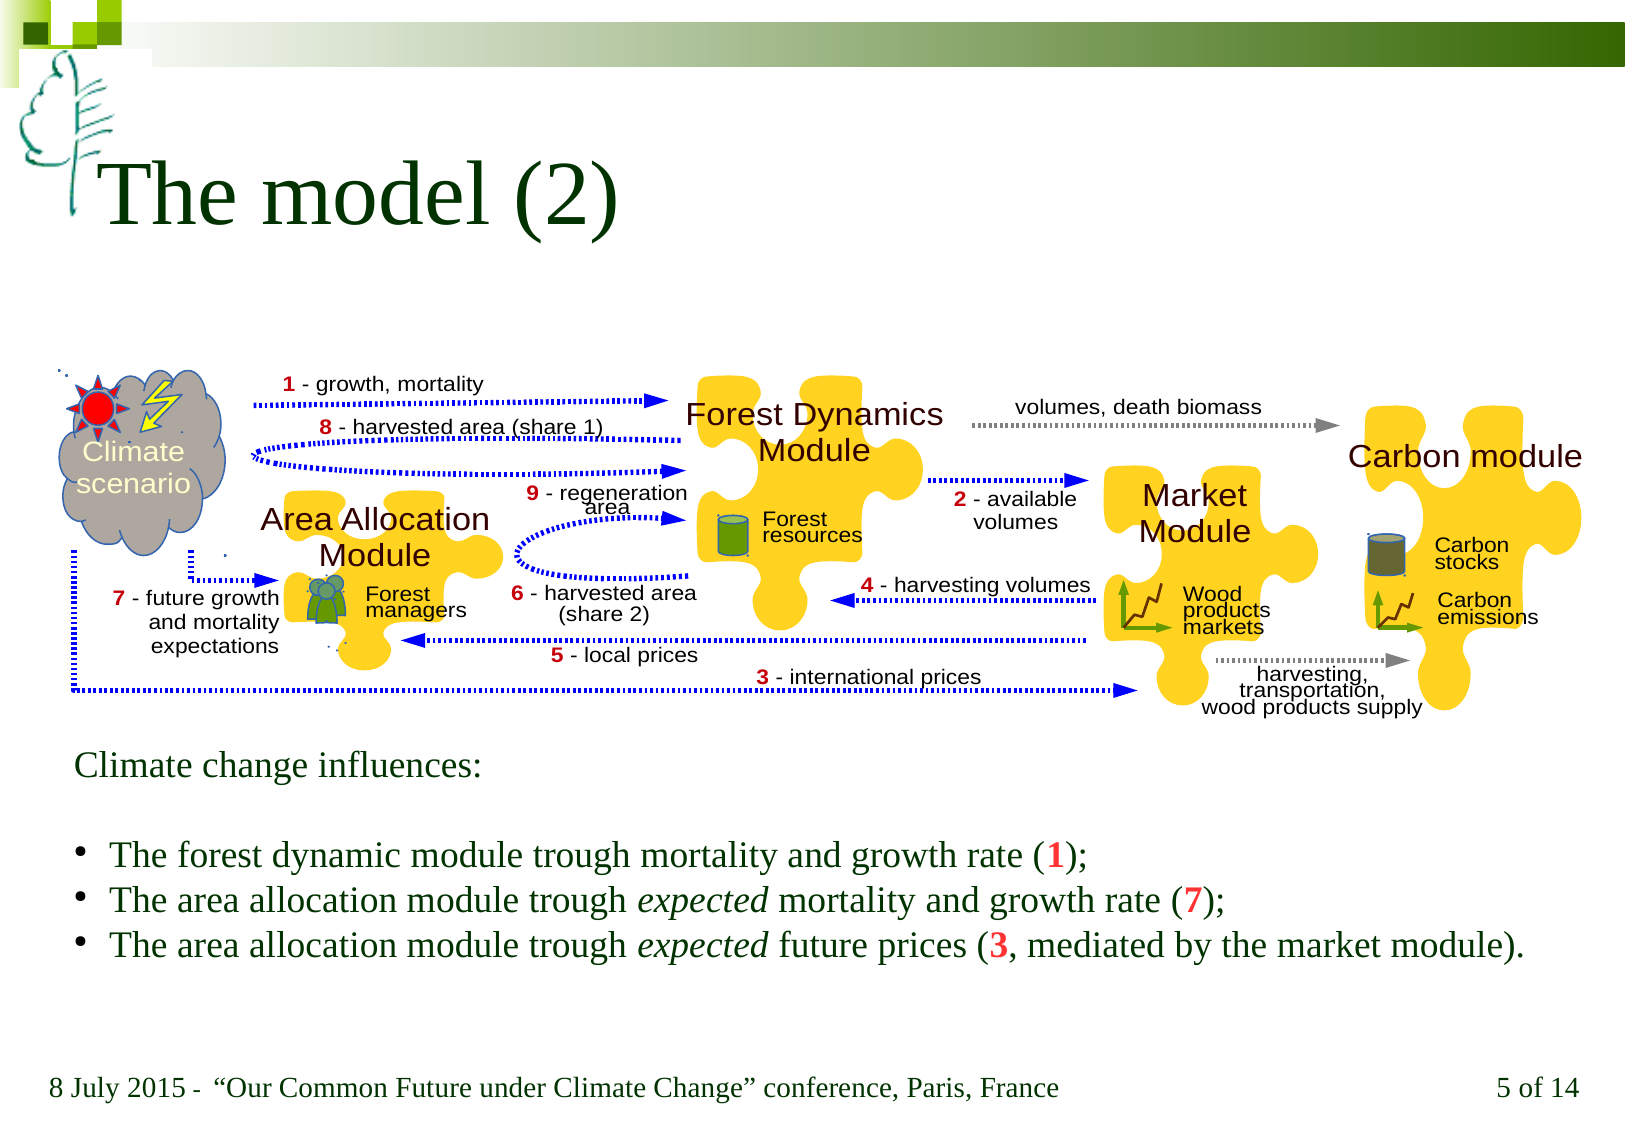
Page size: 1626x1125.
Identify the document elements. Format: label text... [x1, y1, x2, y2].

picture [19, 49, 152, 220]
picture [0, 259, 1595, 1125]
text_box Climate change influences: The forest dynamic module trough mortality and growth rate (1); The area allocation module trough expected mortality and growth rate (7); The area allocation module trough expected future prices (3, mediated by the market module). [59, 732, 1595, 973]
title The model (2) [81, 69, 1595, 259]
